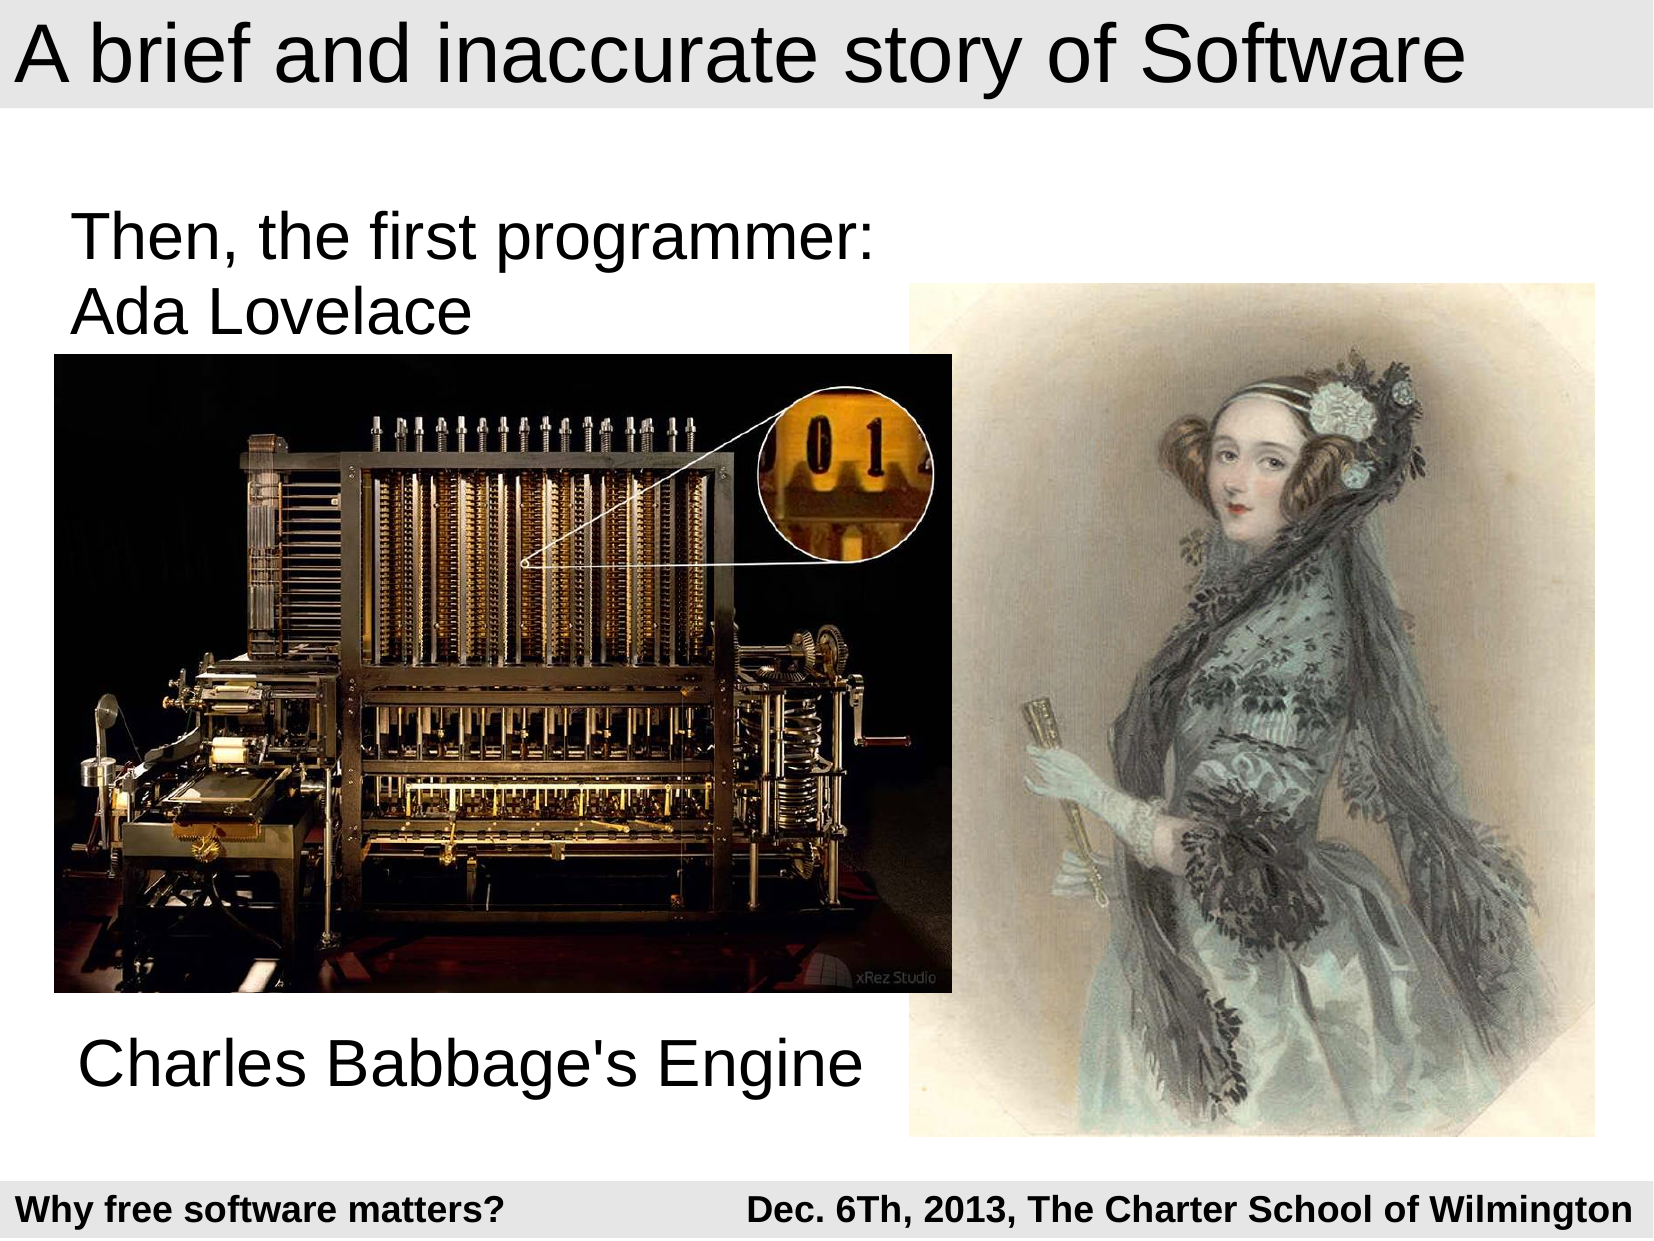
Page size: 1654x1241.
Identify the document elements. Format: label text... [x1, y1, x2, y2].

text_box Charles Babbage's Engine [60, 1015, 886, 1112]
picture [54, 283, 1595, 1137]
text_box Why free software matters? Dec. 6Th, 2013, The Charter School of Wilmington [0, 1181, 1654, 1238]
text_box A brief and inaccurate story of Software [0, 0, 1654, 109]
text_box Then, the first programmer: Ada Lovelace [52, 188, 898, 360]
